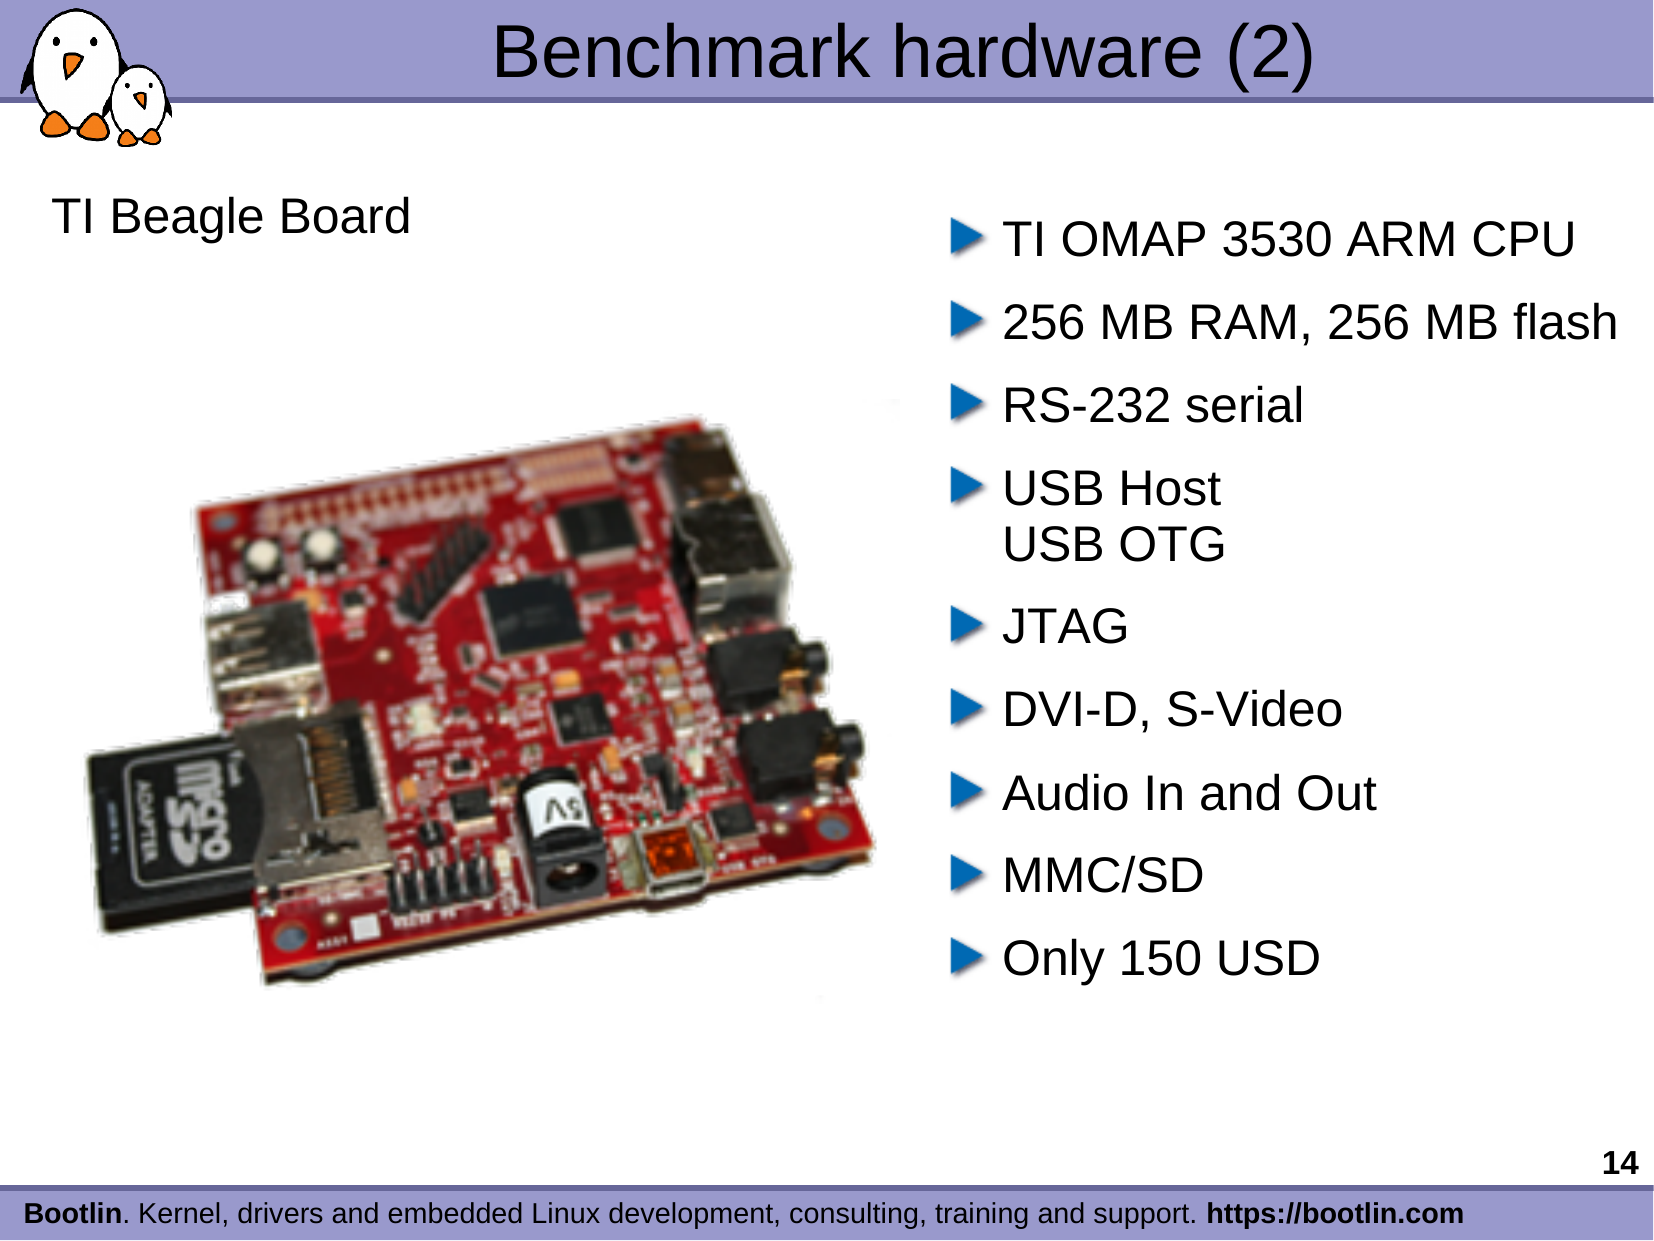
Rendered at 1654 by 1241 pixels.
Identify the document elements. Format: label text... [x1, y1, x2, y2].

text_box TI Beagle Board [50, 188, 427, 251]
list TI OMAP 3530 ARM CPU 256 MB RAM, 256 MB flash RS-232 serial USB Host USB OTG JTAG DVI-D, S-Video Audio In and Out MMC/SD Only 150 USD [931, 211, 1623, 1061]
title Benchmark hardware (2) [178, 5, 1631, 97]
picture [20, 8, 172, 147]
picture [69, 399, 900, 1004]
